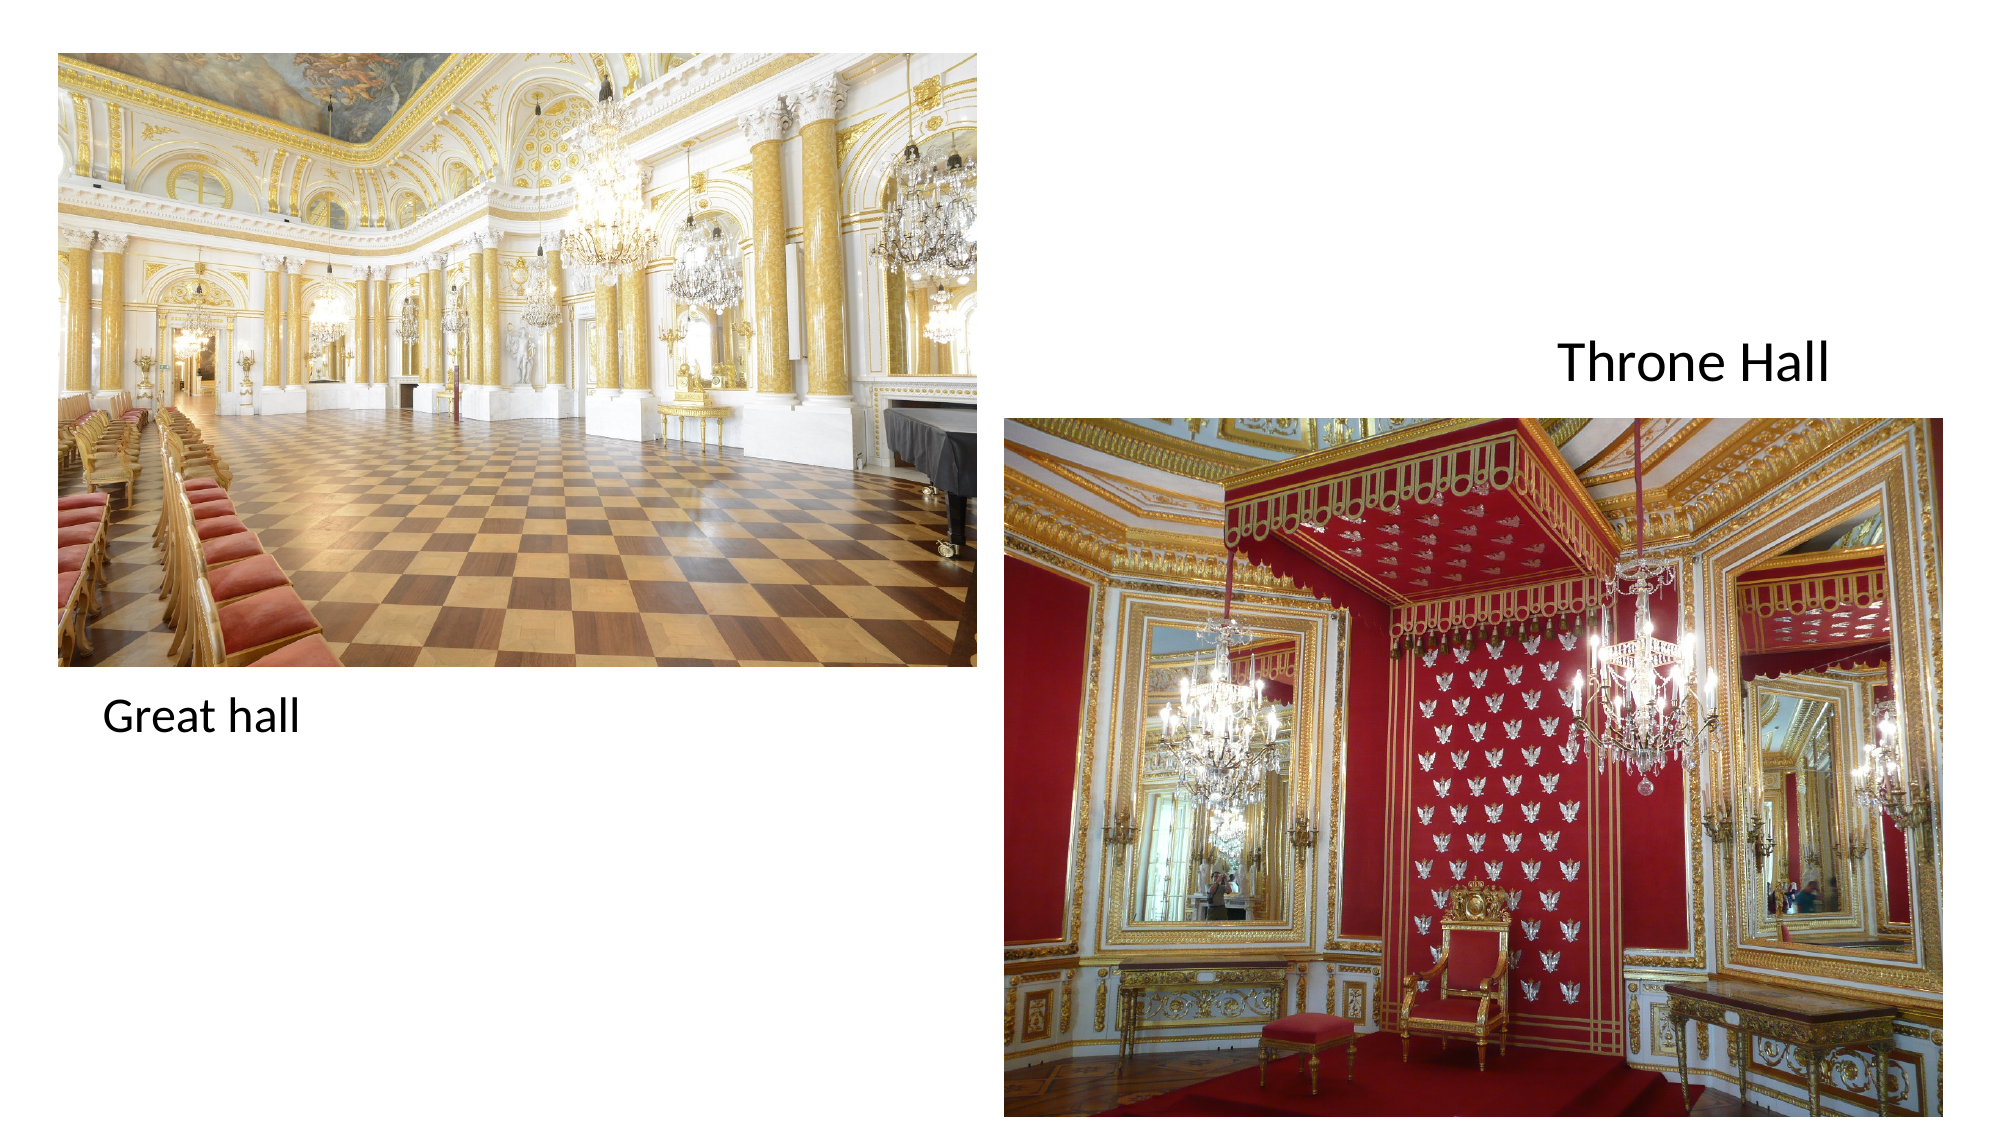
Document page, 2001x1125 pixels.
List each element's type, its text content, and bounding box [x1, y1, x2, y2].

text_box Great hall [87, 675, 538, 751]
text_box Throne Hall [1542, 316, 1877, 402]
picture [58, 53, 977, 667]
picture [1004, 418, 1943, 1117]
